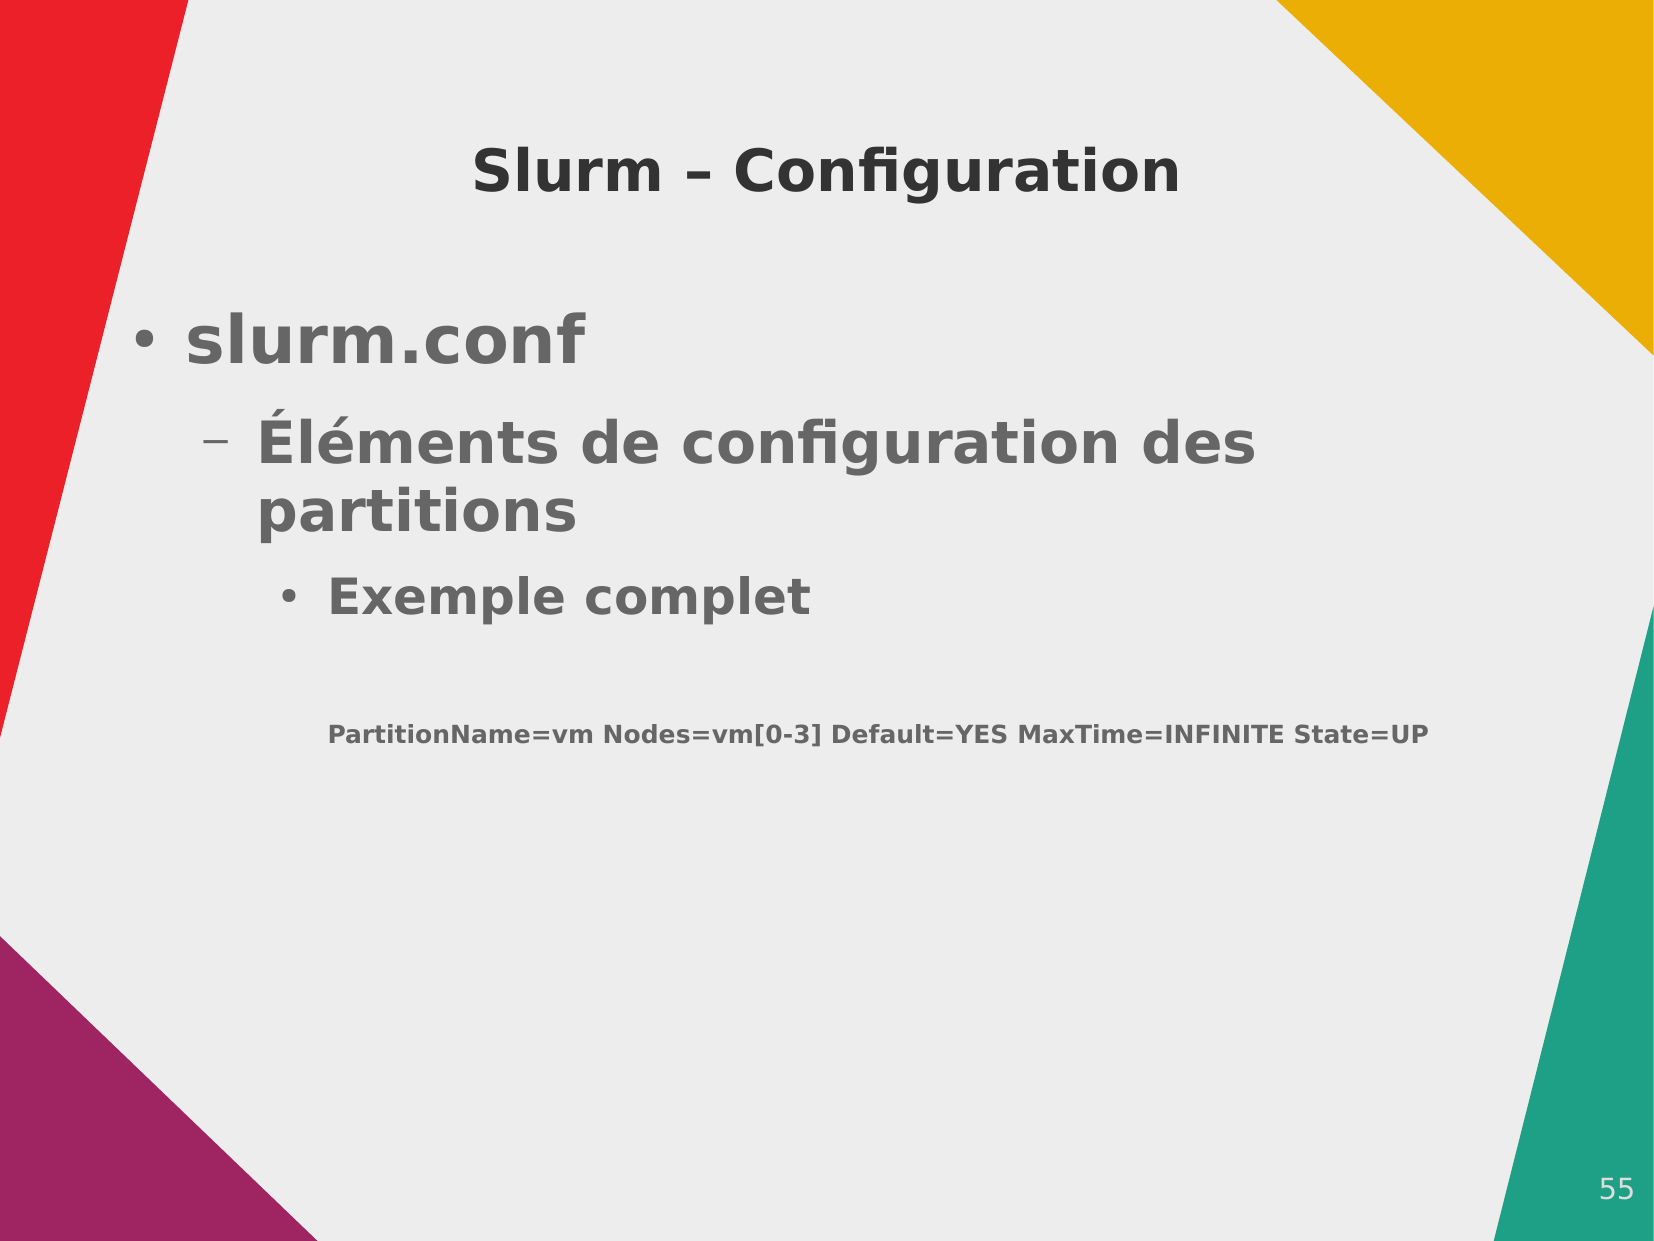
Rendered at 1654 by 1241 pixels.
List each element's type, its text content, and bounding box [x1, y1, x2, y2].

list slurm.conf Éléments de configuration des partitions Exemple complet PartitionName=vm Nodes=vm[0-3] Default=YES MaxTime=INFINITE State=UP [114, 302, 1539, 1217]
title Slurm – Configuration [114, 73, 1539, 271]
